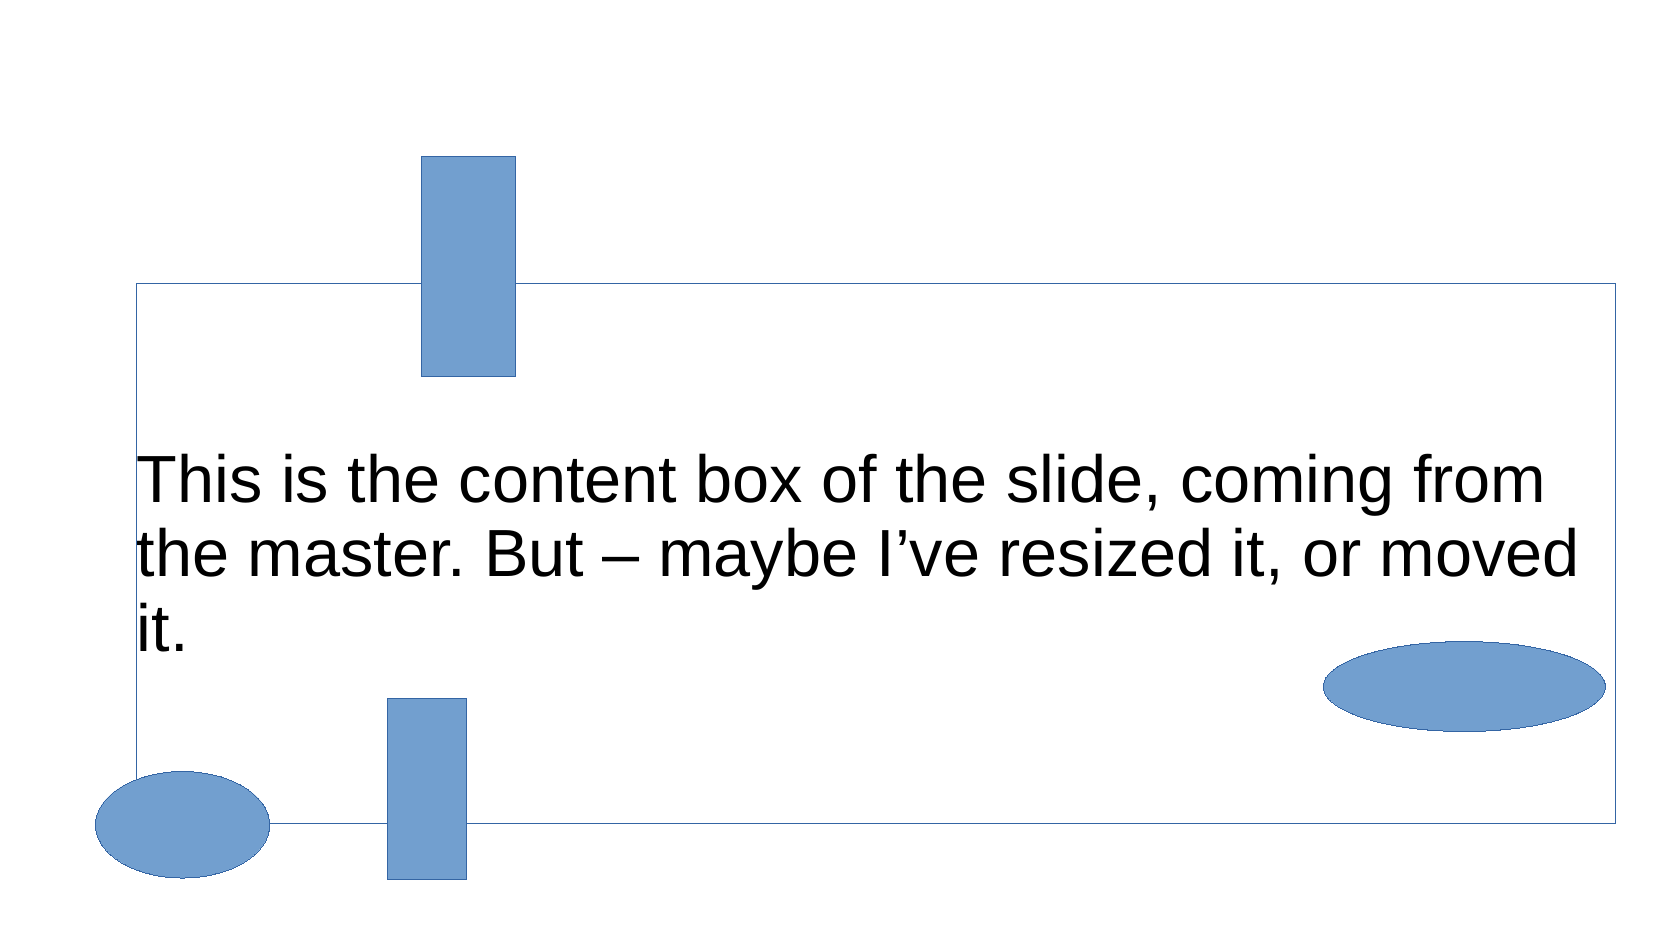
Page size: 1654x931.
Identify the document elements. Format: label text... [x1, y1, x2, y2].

text_box [421, 156, 516, 377]
text_box [95, 771, 270, 879]
text_box [1323, 641, 1606, 732]
subtitle This is the content box of the slide, coming from the master. But – maybe I’ve resized it, or moved it. [136, 283, 1616, 824]
text_box [387, 698, 467, 880]
